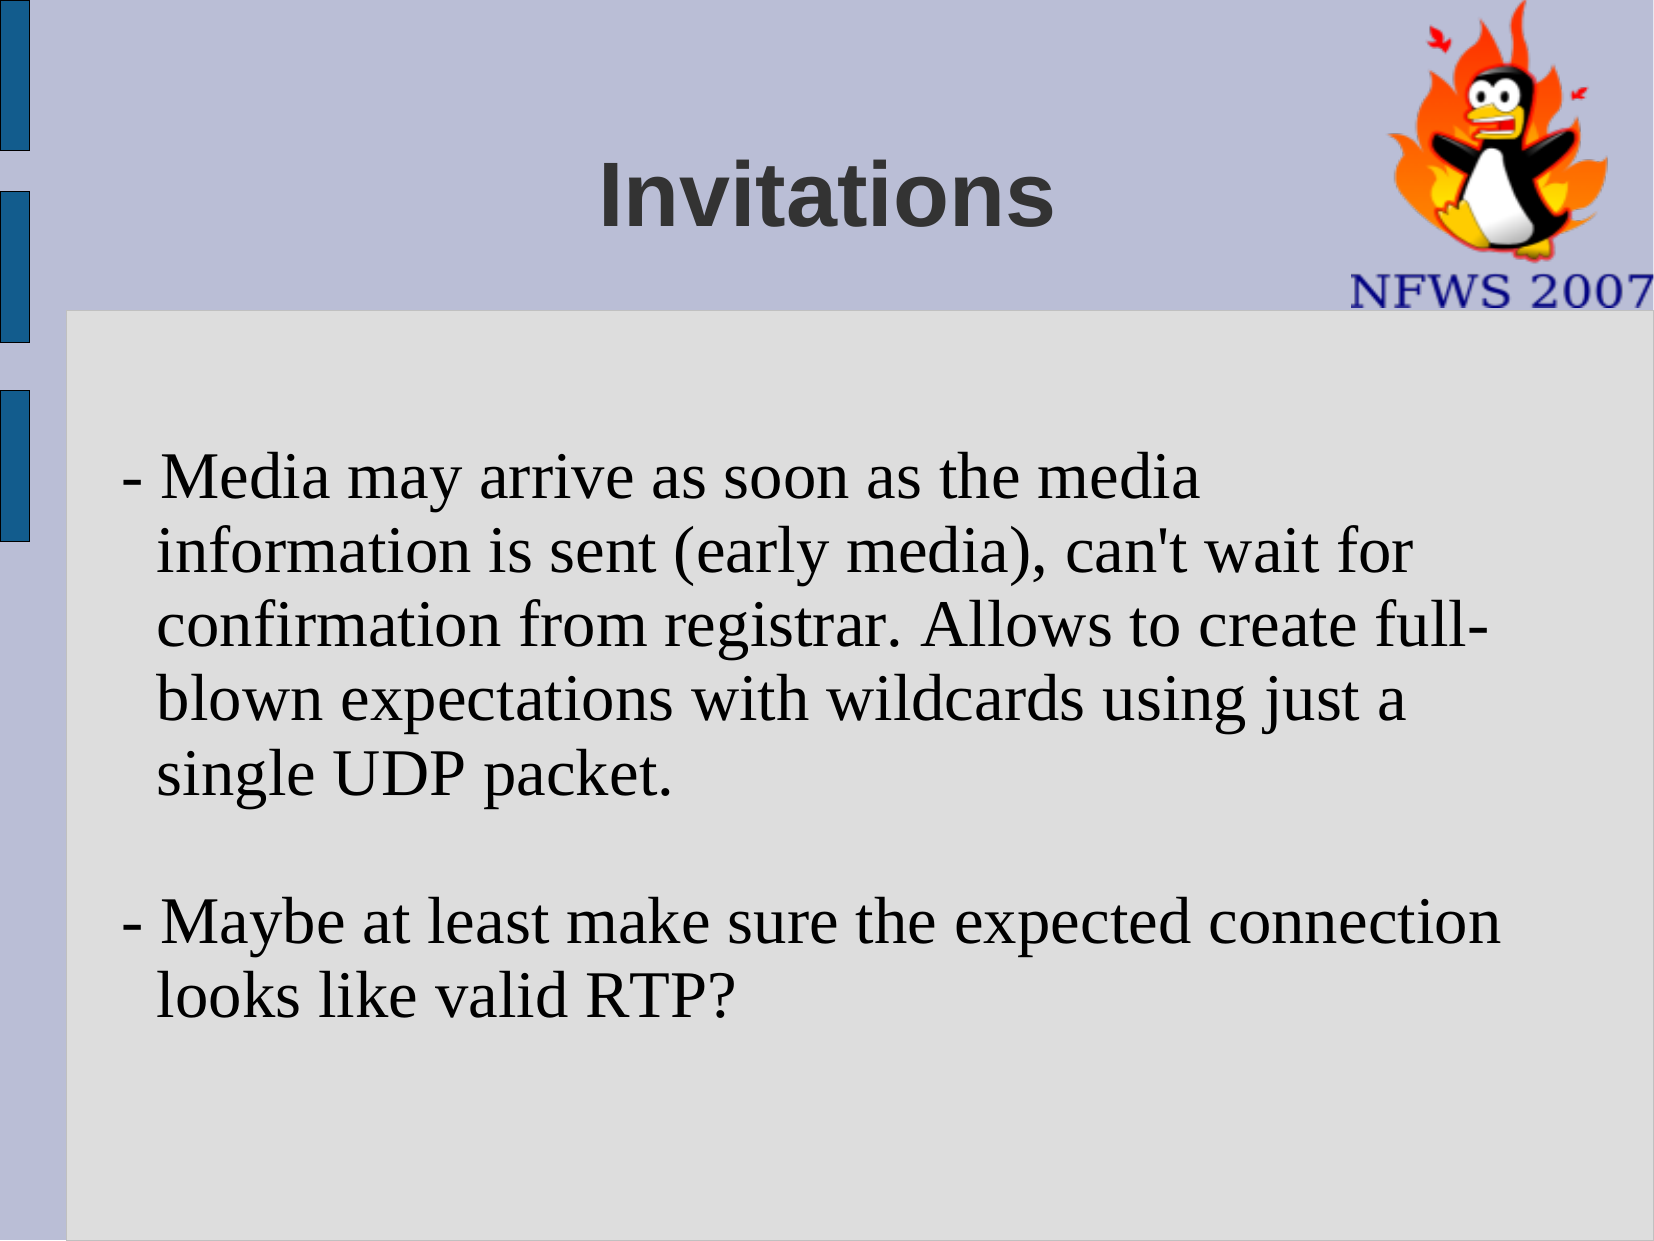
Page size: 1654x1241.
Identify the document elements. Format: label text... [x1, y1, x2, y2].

picture [1351, 0, 1654, 308]
subtitle - Media may arrive as soon as the media information is sent (early media), can't wait for confirmation from registrar. Allows to create full-blown expectations with wildcards using just a single UDP packet. - Maybe at least make sure the expected connection looks like valid RTP? [121, 352, 1534, 1119]
title Invitations [121, 98, 1351, 291]
